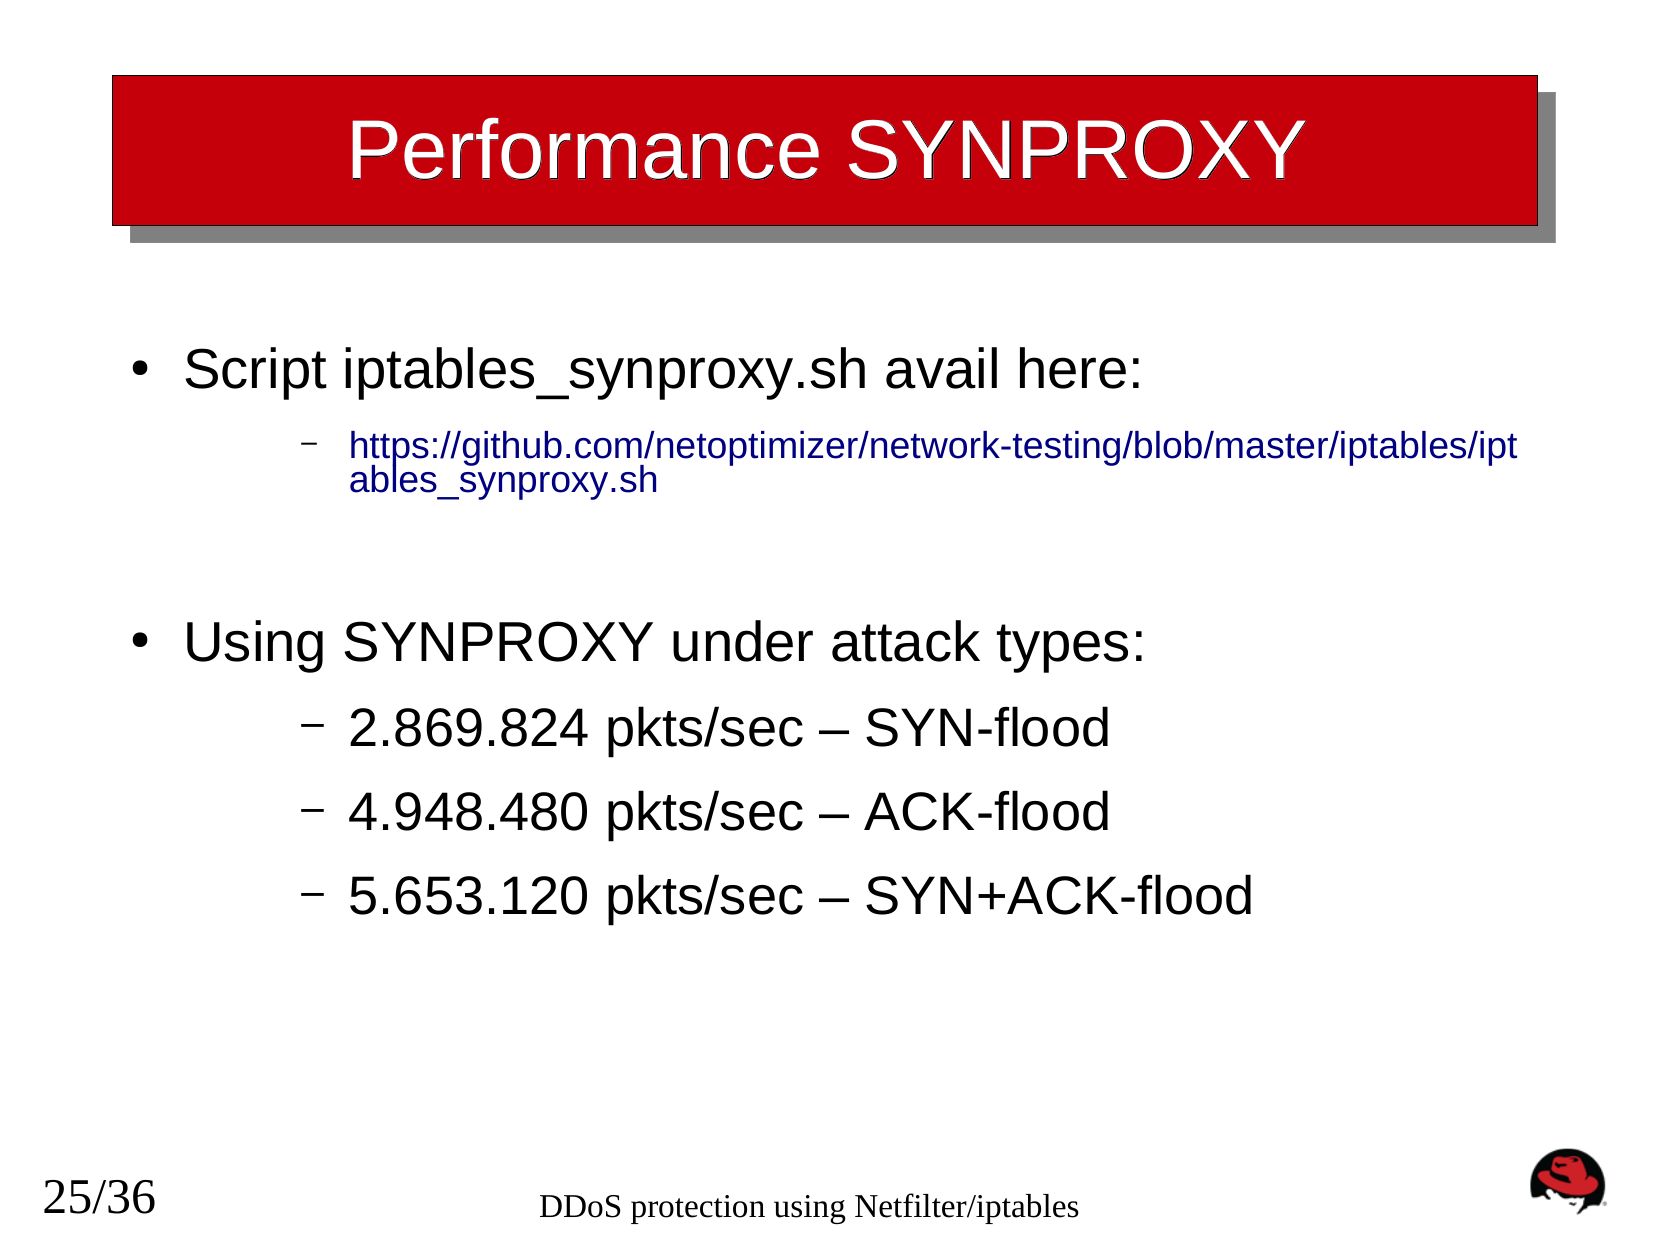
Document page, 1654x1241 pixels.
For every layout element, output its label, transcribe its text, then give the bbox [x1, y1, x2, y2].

picture [1529, 1146, 1613, 1224]
title Performance SYNPROXY [116, 75, 1538, 226]
list Script iptables_synproxy.sh avail here: https://github.com/netoptimizer/network-testing/blob/master/iptables/iptables_synproxy.sh Using SYNPROXY under attack types: 2.869.824 pkts/sec – SYN-flood 4.948.480 pkts/sec – ACK-flood 5.653.120 pkts/sec – SYN+ACK-flood [112, 337, 1538, 1126]
